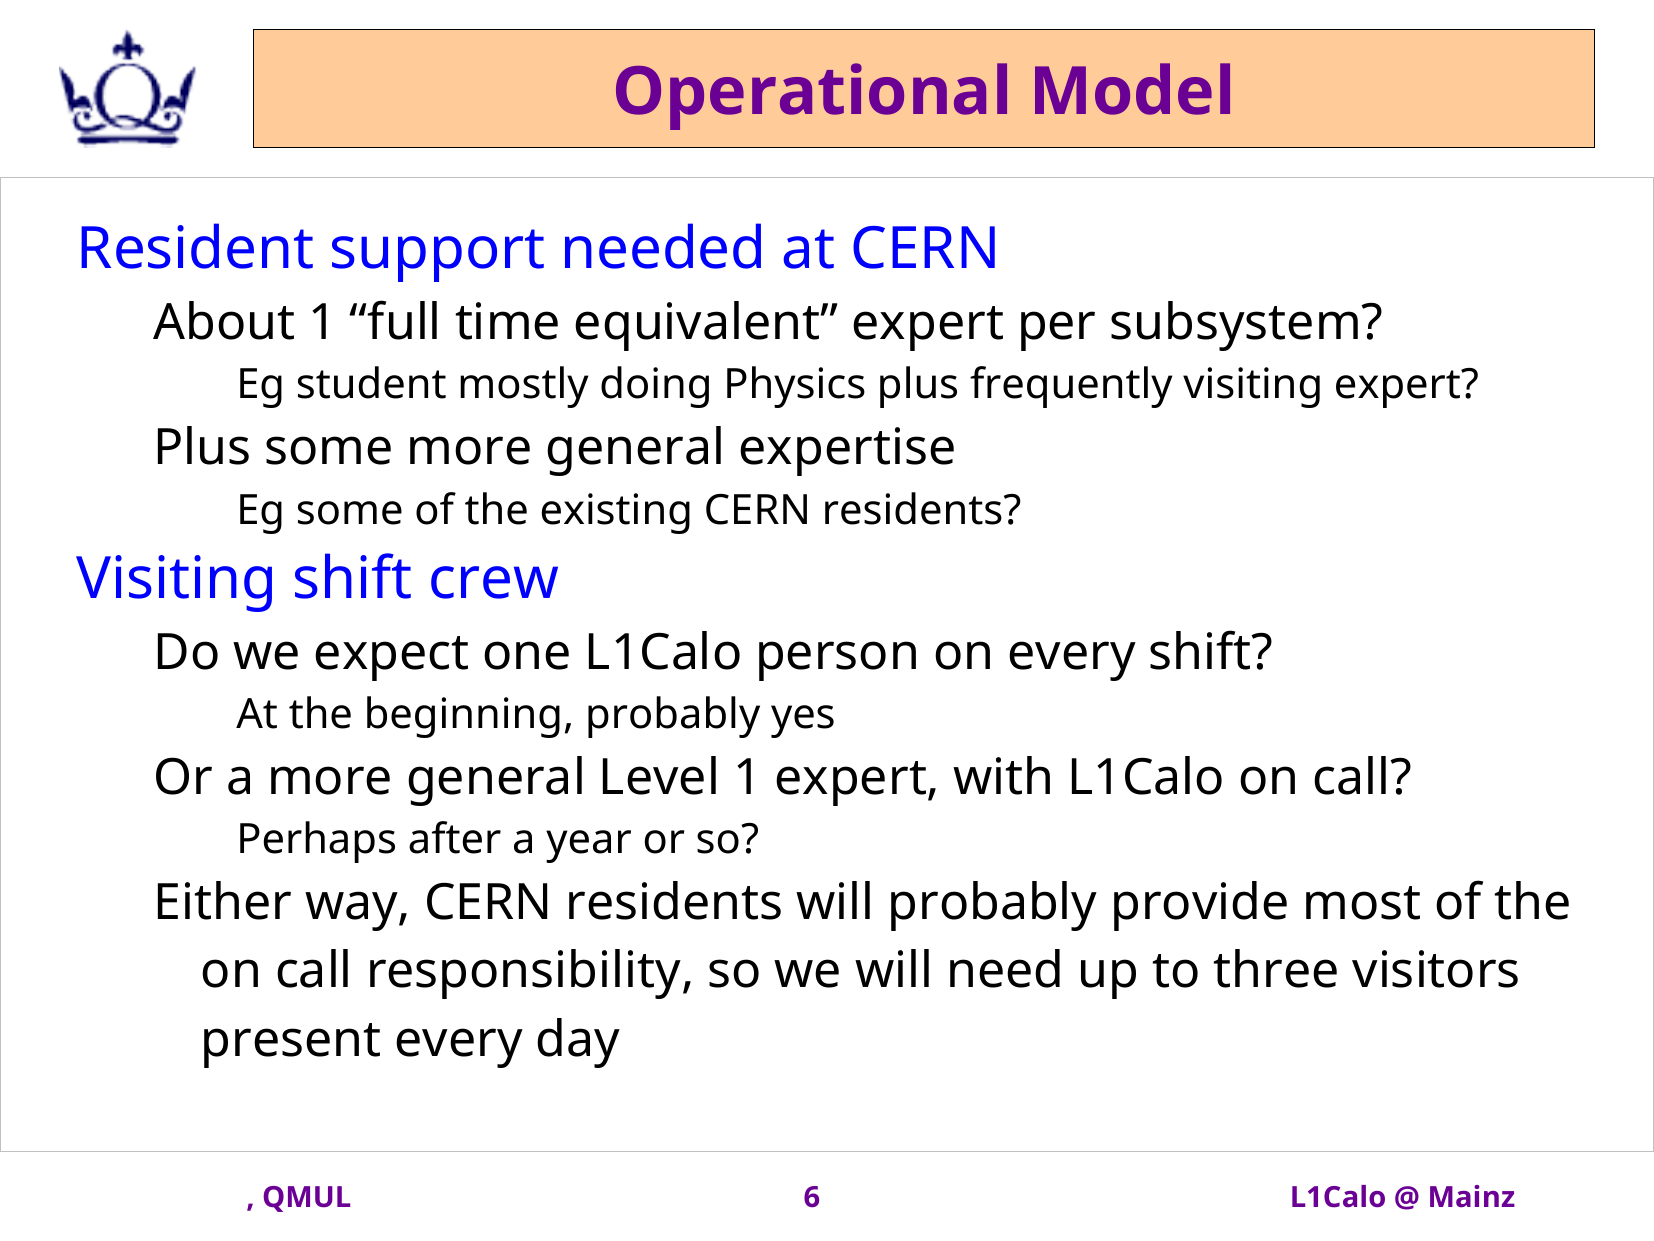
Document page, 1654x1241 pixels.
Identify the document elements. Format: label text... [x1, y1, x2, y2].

title Operational Model [253, 29, 1595, 148]
list Resident support needed at CERN About 1 “full time equivalent” expert per subsystem? Eg student mostly doing Physics plus frequently visiting expert? Plus some more general expertise Eg some of the existing CERN residents? Visiting shift crew Do we expect one L1Calo person on every shift? At the beginning, probably yes Or a more general Level 1 expert, with L1Calo on call? Perhaps after a year or so? Either way, CERN residents will probably provide most of the on call responsibility, so we will need up to three visitors present every day [59, 206, 1603, 1127]
picture [59, 29, 200, 148]
